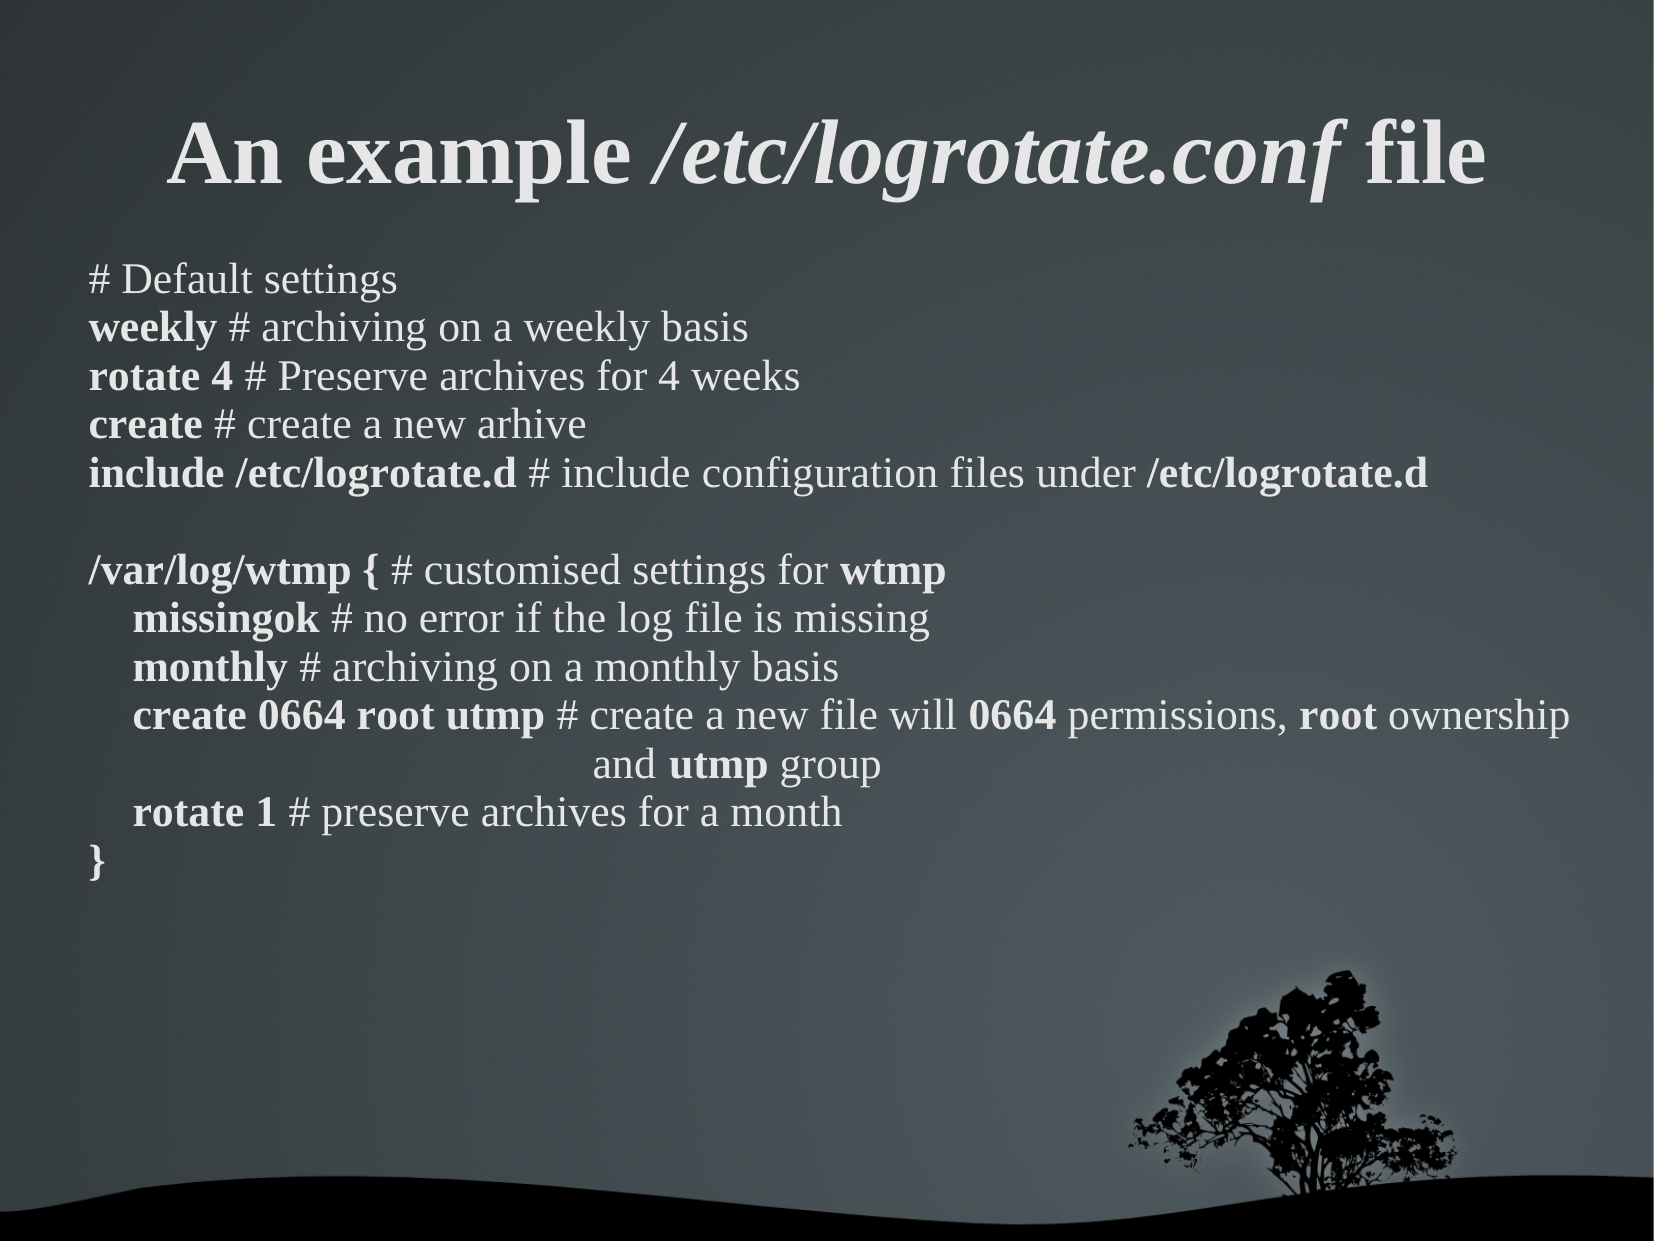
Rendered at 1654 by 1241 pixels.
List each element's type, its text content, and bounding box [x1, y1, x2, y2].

title An example /etc/logrotate.conf file [82, 49, 1571, 257]
list # Default settings weekly # archiving on a weekly basis rotate 4 # Preserve archives for 4 weeks create # create a new arhive include /etc/logrotate.d # include configuration files under /etc/logrotate.d /var/log/wtmp { # customised settings for wtmp missingok # no error if the log file is missing monthly # archiving on a monthly basis create 0664 root utmp # create a new file will 0664 permissions, root ownership and utmp group rotate 1 # preserve archives for a month } [88, 254, 1577, 1220]
picture [0, 0, 1654, 1241]
